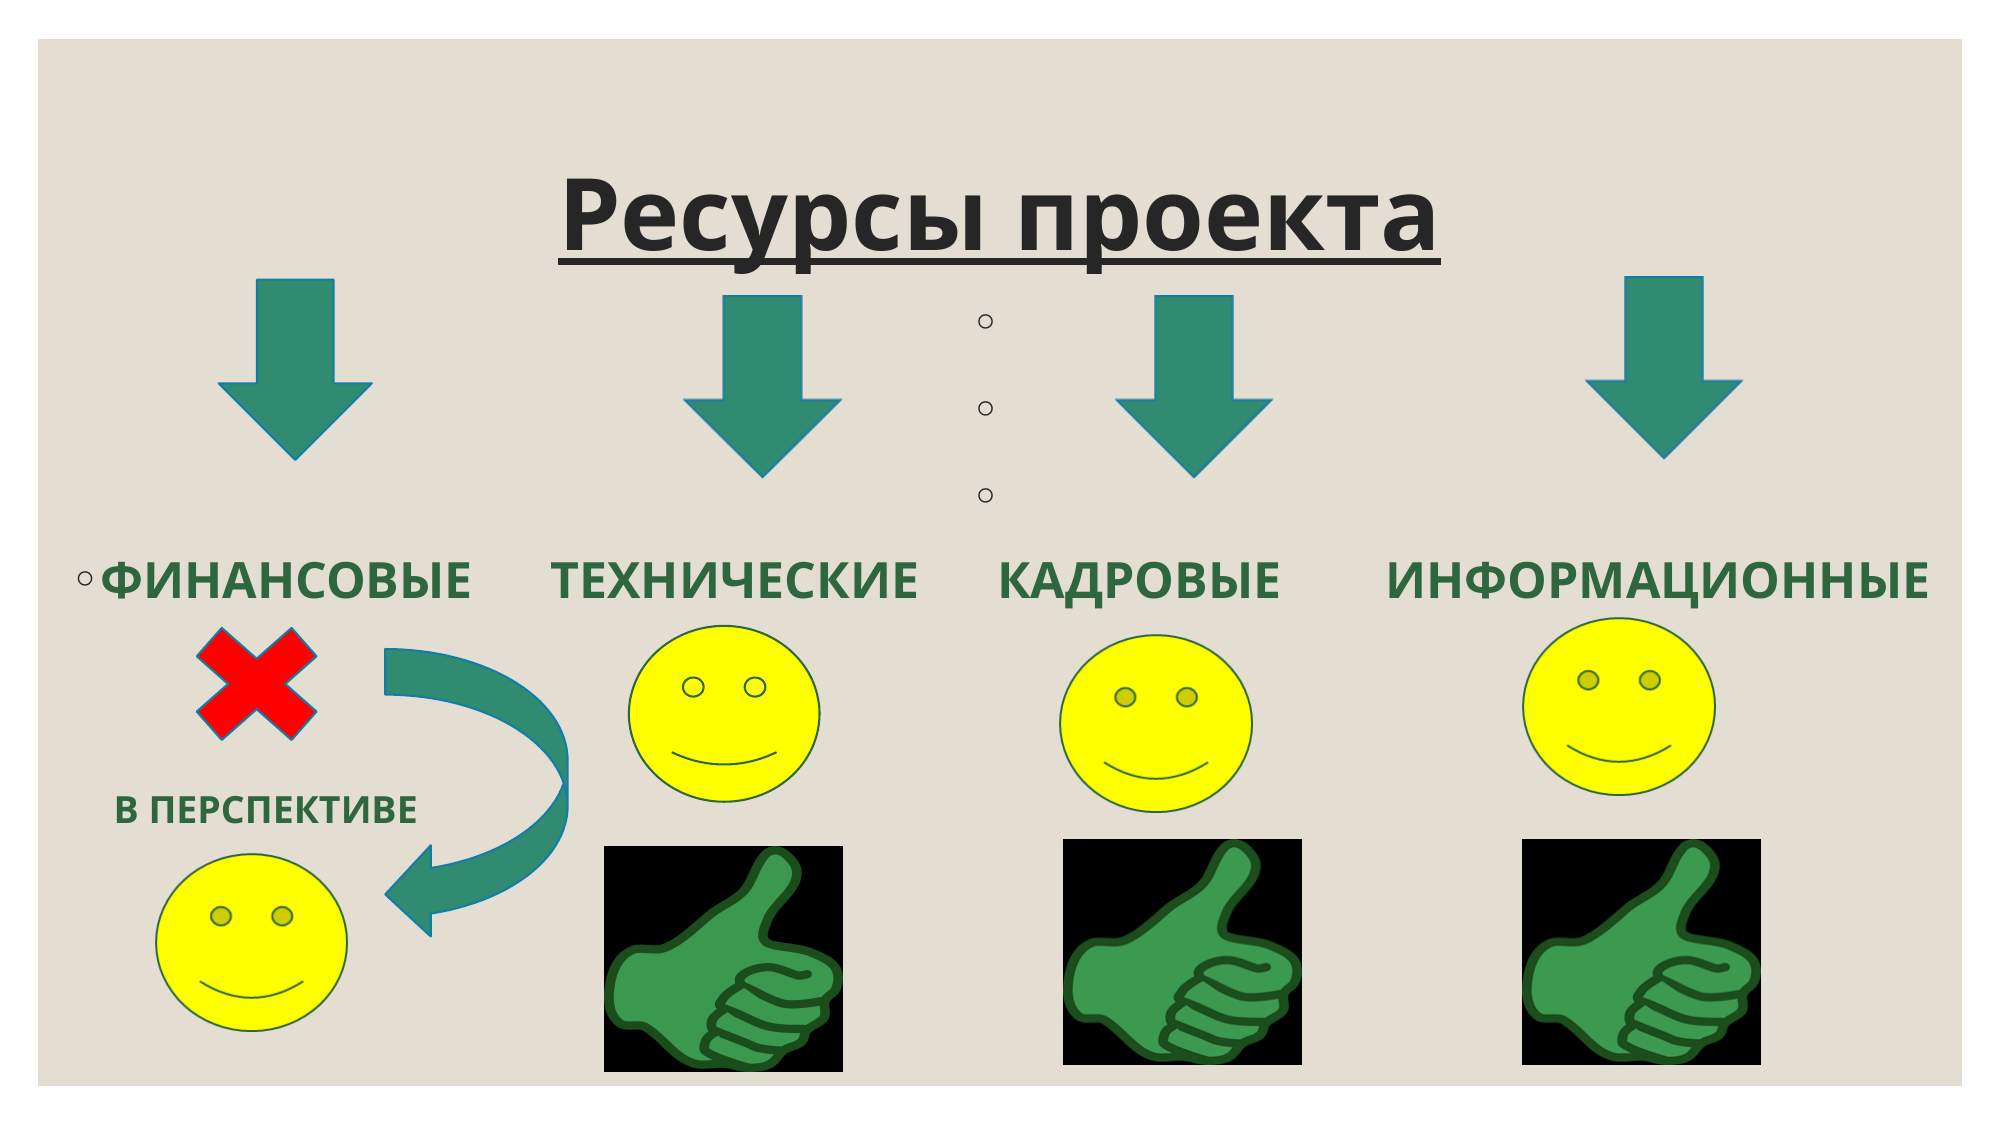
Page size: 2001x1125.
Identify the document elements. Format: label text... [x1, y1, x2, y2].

picture [1522, 617, 1716, 796]
text_box [196, 627, 317, 740]
list ФИНАНСОВЫЕ ТЕХНИЧЕСКИЕ КАДРОВЫЕ ИНФОРМАЦИОННЫЕ [39, 279, 1963, 991]
text_box [218, 279, 372, 460]
picture [155, 853, 348, 1032]
picture [1063, 839, 1302, 1065]
title Ресурсы проекта [174, 105, 1825, 279]
text_box [628, 625, 820, 802]
text_box В ПЕРСПЕКТИВЕ [9, 778, 523, 840]
picture [604, 846, 843, 1072]
picture [1584, 276, 1744, 460]
picture [1114, 295, 1274, 479]
text_box [385, 649, 568, 937]
picture [682, 295, 843, 479]
picture [1059, 634, 1253, 813]
picture [1522, 839, 1761, 1065]
